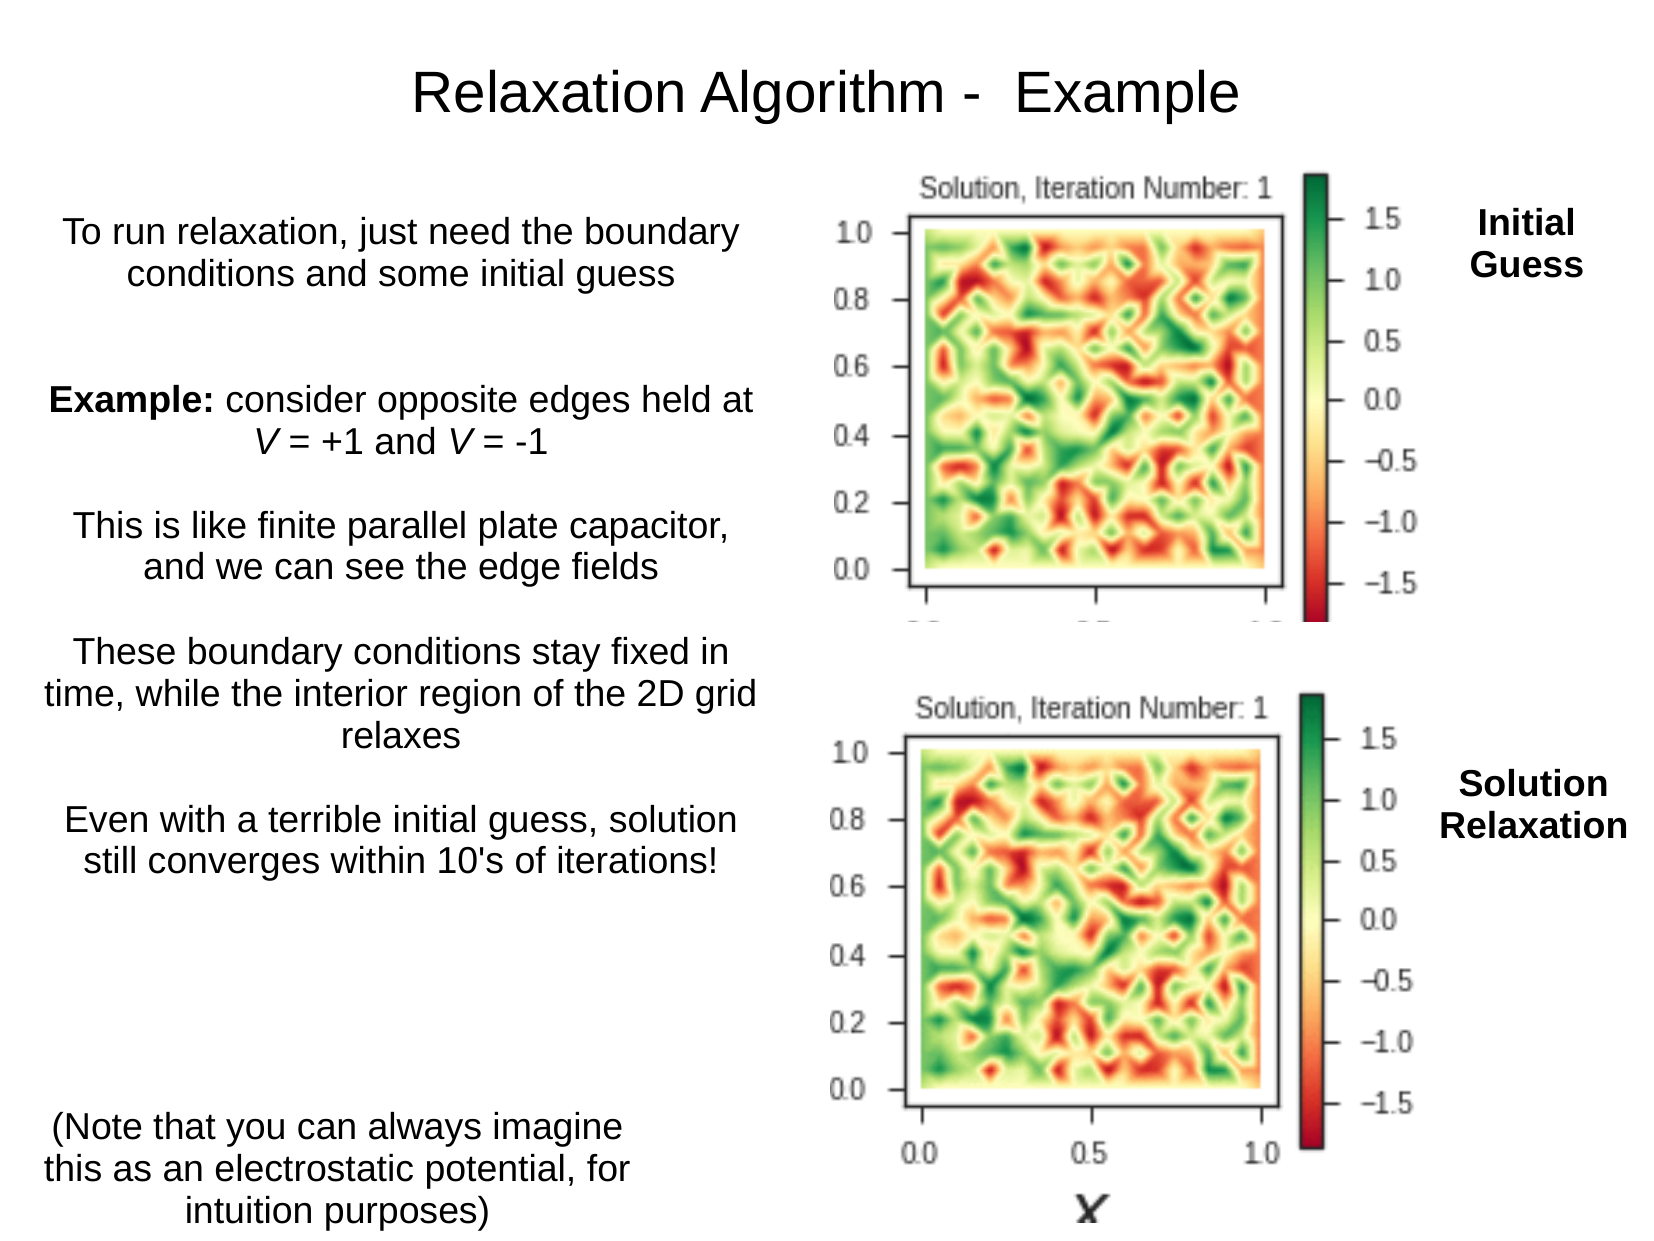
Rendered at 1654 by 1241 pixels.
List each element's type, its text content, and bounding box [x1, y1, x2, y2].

text_box (Note that you can always imagine this as an electrostatic potential, for intuition purposes) [15, 1098, 661, 1239]
text_box Solution Relaxation [1431, 755, 1650, 854]
text_box Initial Guess [1451, 193, 1602, 293]
title Relaxation Algorithm - Example [82, 49, 1571, 136]
picture [830, 136, 1435, 1223]
text_box To run relaxation, just need the boundary conditions and some initial guess Example: consider opposite edges held at V = +1 and V = -1 This is like finite parallel plate capacitor, and we can see the edge fields These boundary conditions stay fixed in time, while the interior region of the 2D grid relaxes Even with a terrible initial guess, solution still converges within 10's of iterations! [25, 202, 776, 974]
